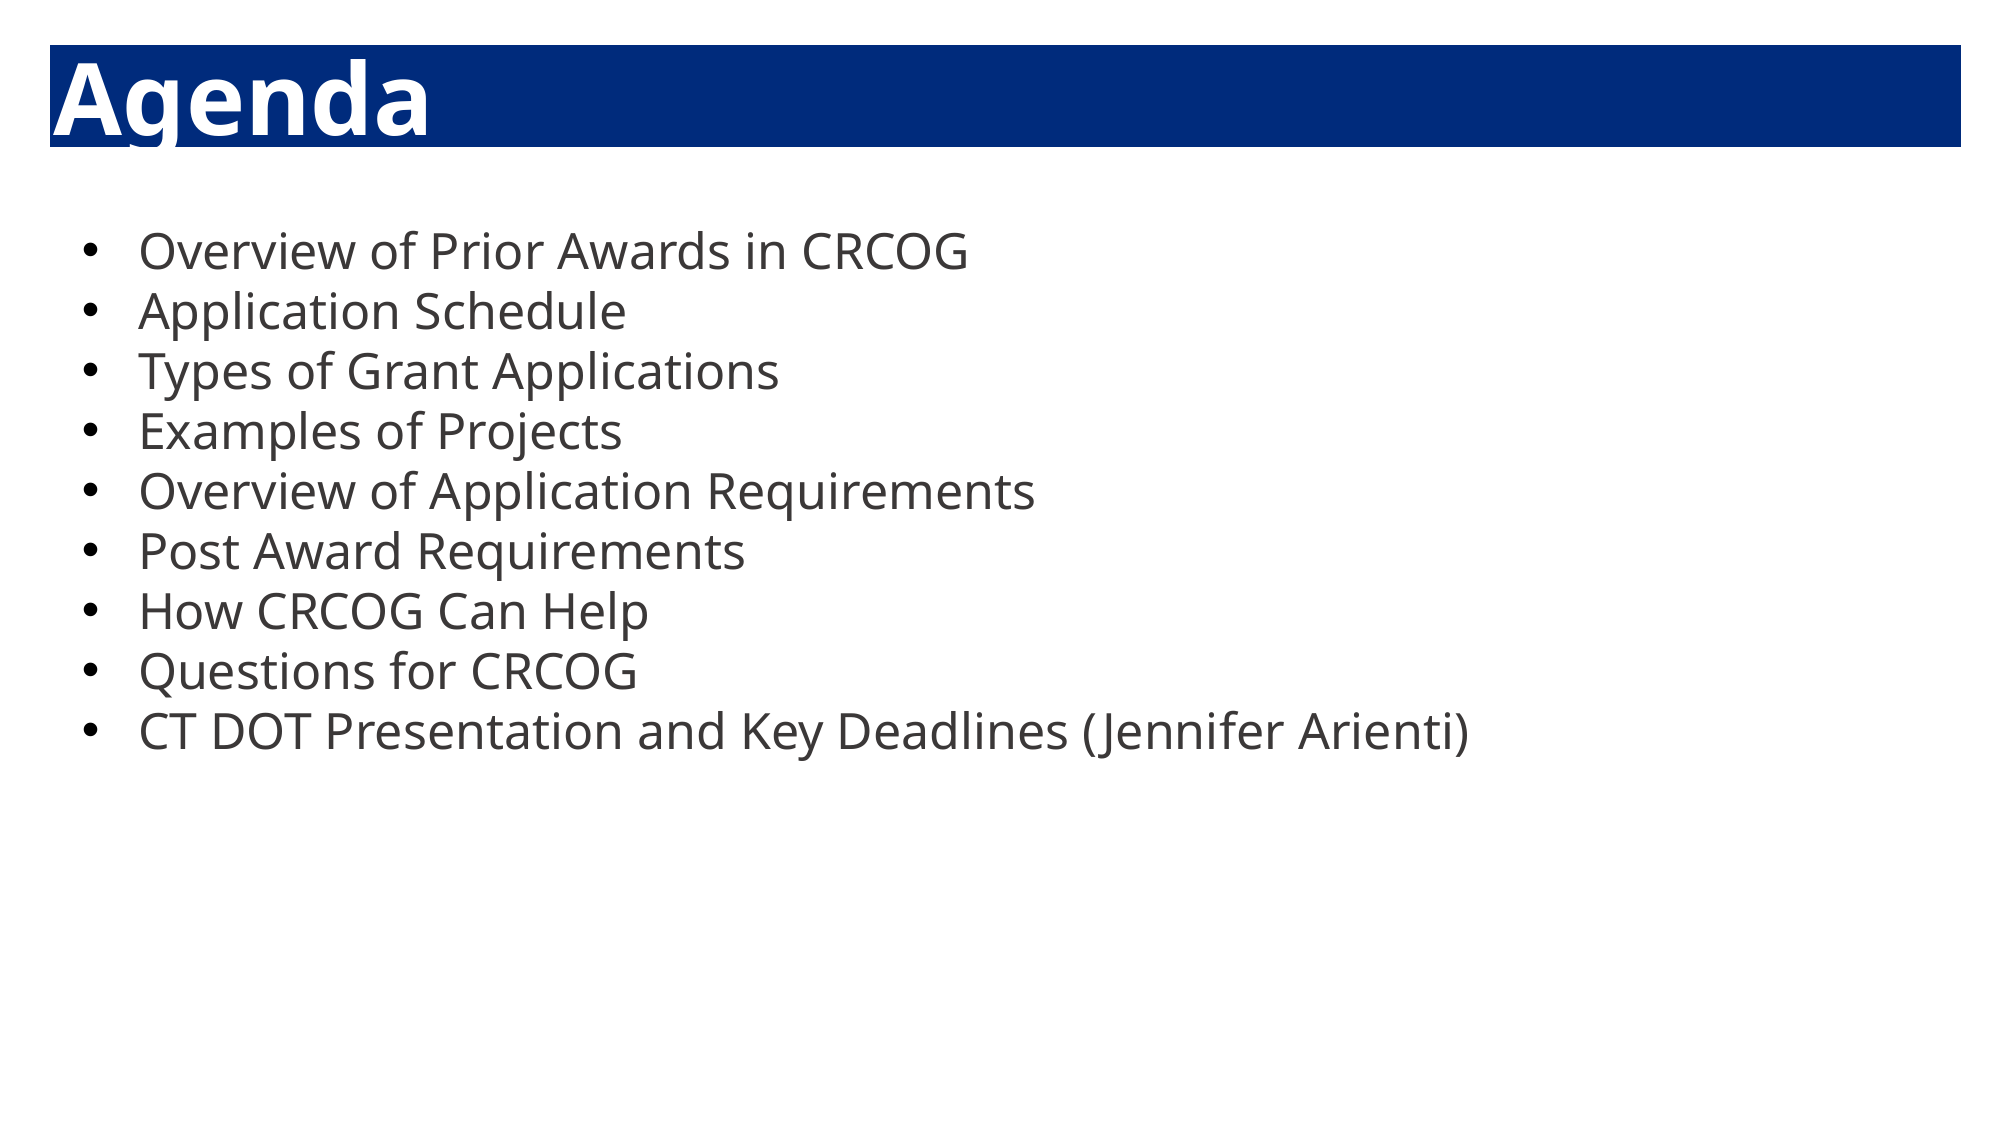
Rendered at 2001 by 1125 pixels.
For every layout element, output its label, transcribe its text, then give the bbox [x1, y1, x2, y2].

text_box [1909, 45, 1961, 147]
text_box Agenda [38, 27, 1909, 164]
text_box Overview of Prior Awards in CRCOG Application Schedule Types of Grant Applications Examples of Projects Overview of Application Requirements Post Award Requirements How CRCOG Can Help Questions for CRCOG CT DOT Presentation and Key Deadlines (Jennifer Arienti) [66, 211, 1909, 955]
